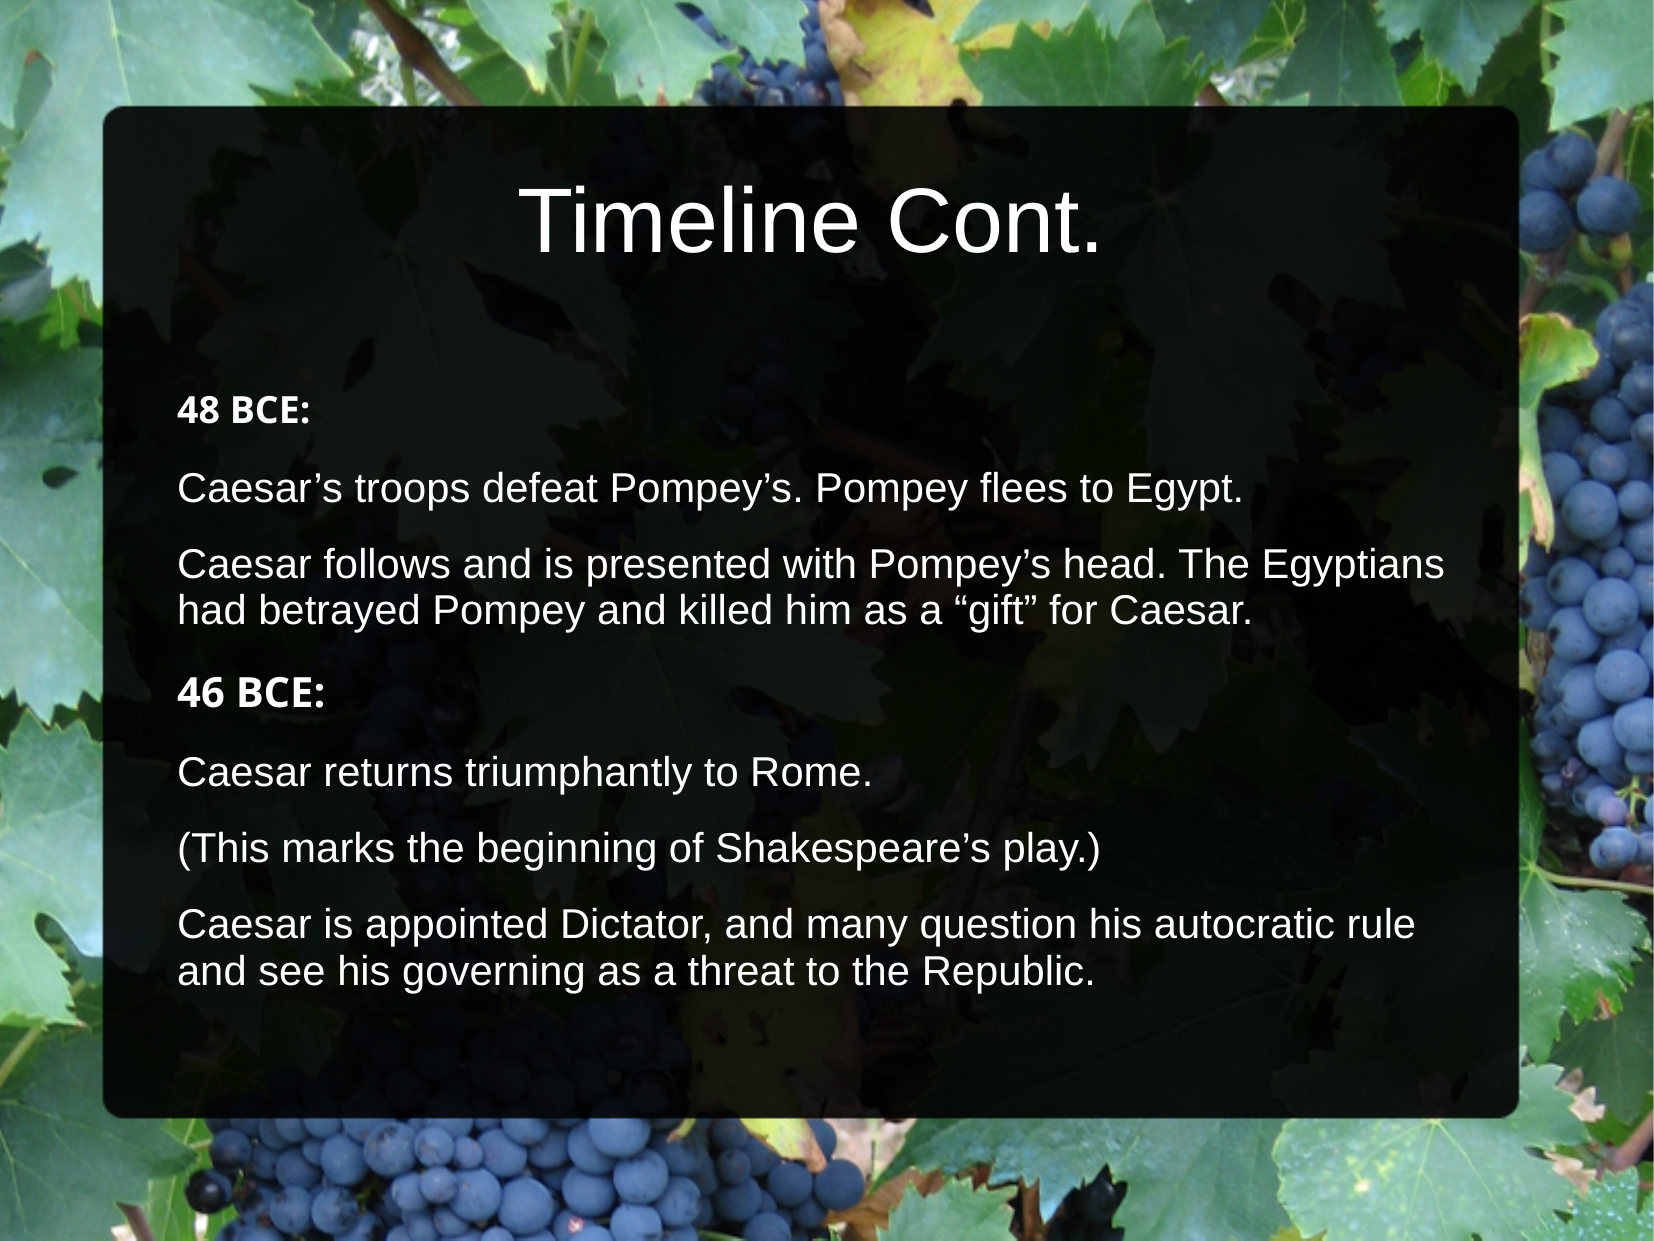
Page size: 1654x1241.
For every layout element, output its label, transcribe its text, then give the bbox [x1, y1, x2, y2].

title Timeline Cont. [118, 125, 1506, 318]
list 48 BCE: Caesar’s troops defeat Pompey’s. Pompey flees to Egypt. Caesar follows and is presented with Pompey’s head. The Egyptians had betrayed Pompey and killed him as a “gift” for Caesar. 46 BCE: Caesar returns triumphantly to Rome. (This marks the beginning of Shakespeare’s play.) Caesar is appointed Dictator, and many question his autocratic rule and see his governing as a threat to the Republic. [177, 383, 1477, 1078]
picture [0, 0, 1654, 1241]
